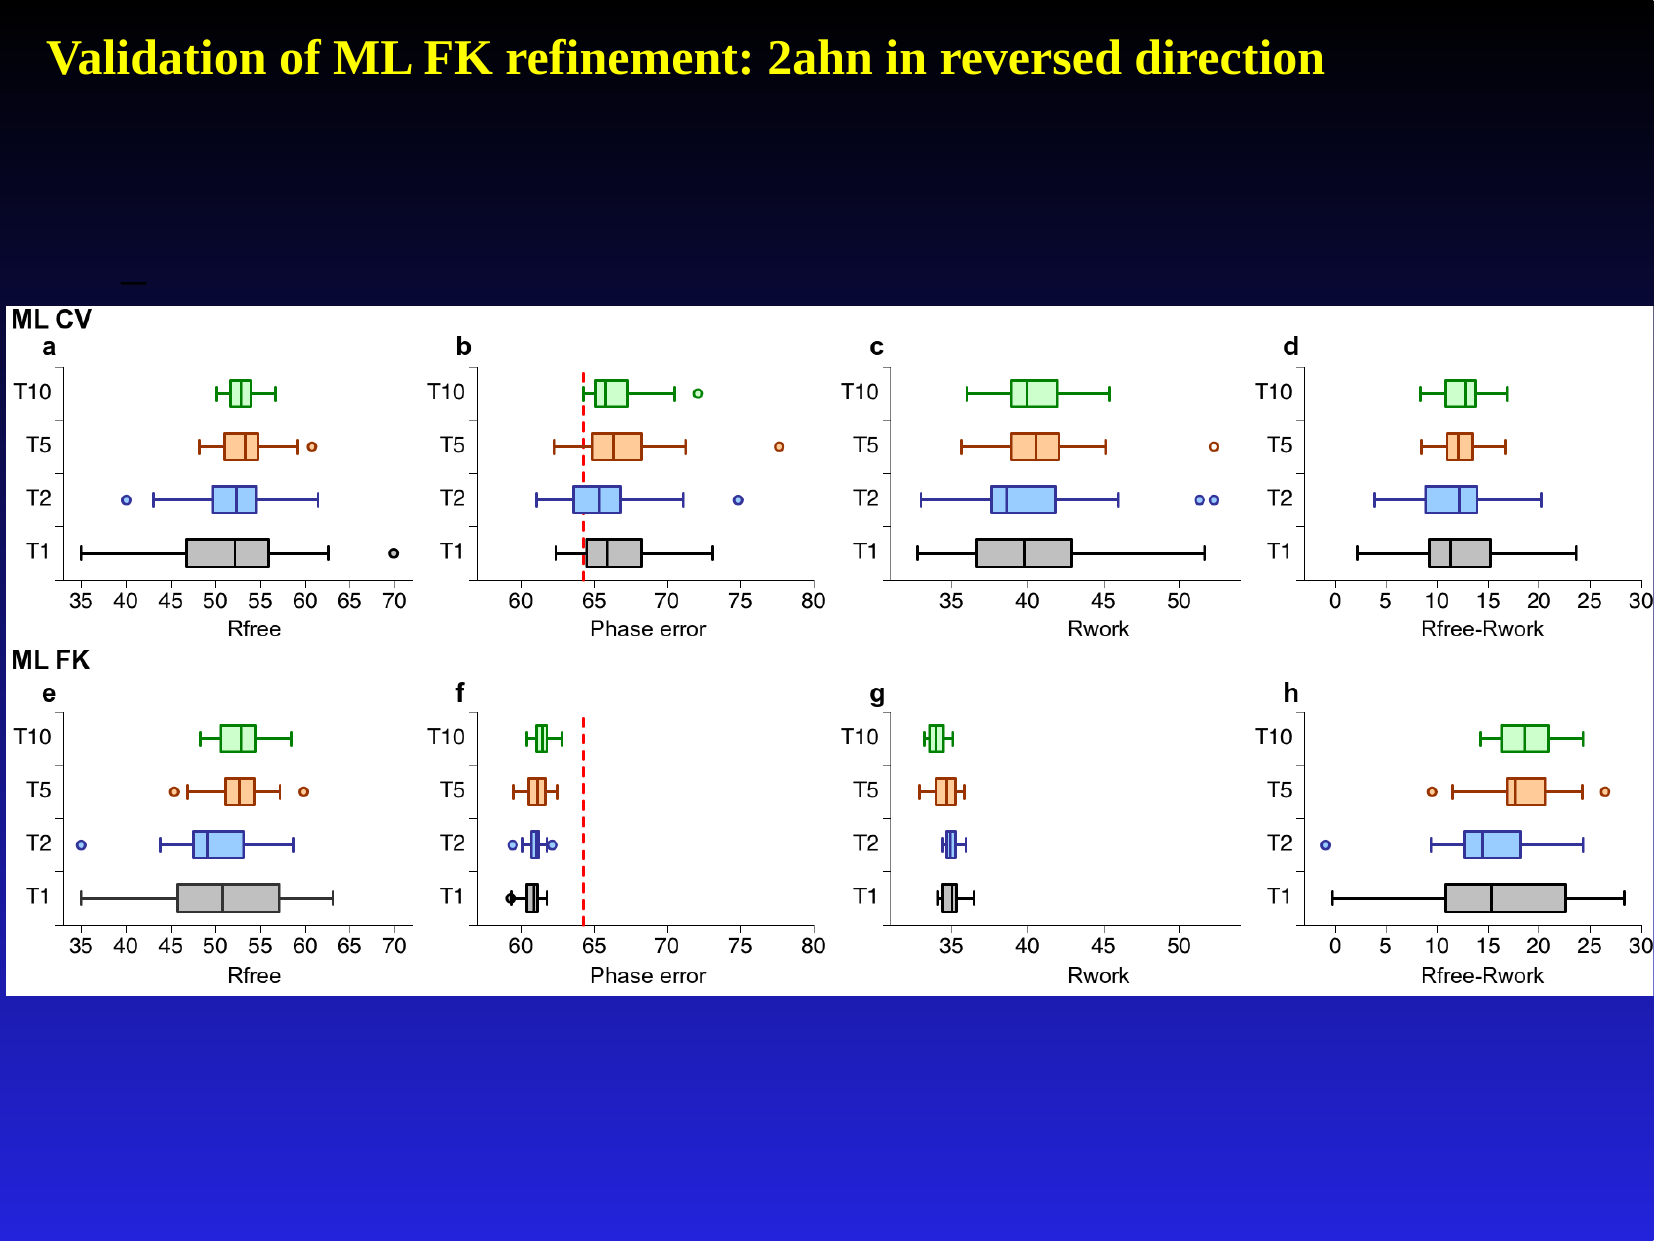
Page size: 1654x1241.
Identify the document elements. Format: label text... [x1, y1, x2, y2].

text_box Validation of ML FK refinement: 2ahn in reversed direction [31, 22, 1630, 306]
picture [6, 306, 1654, 996]
